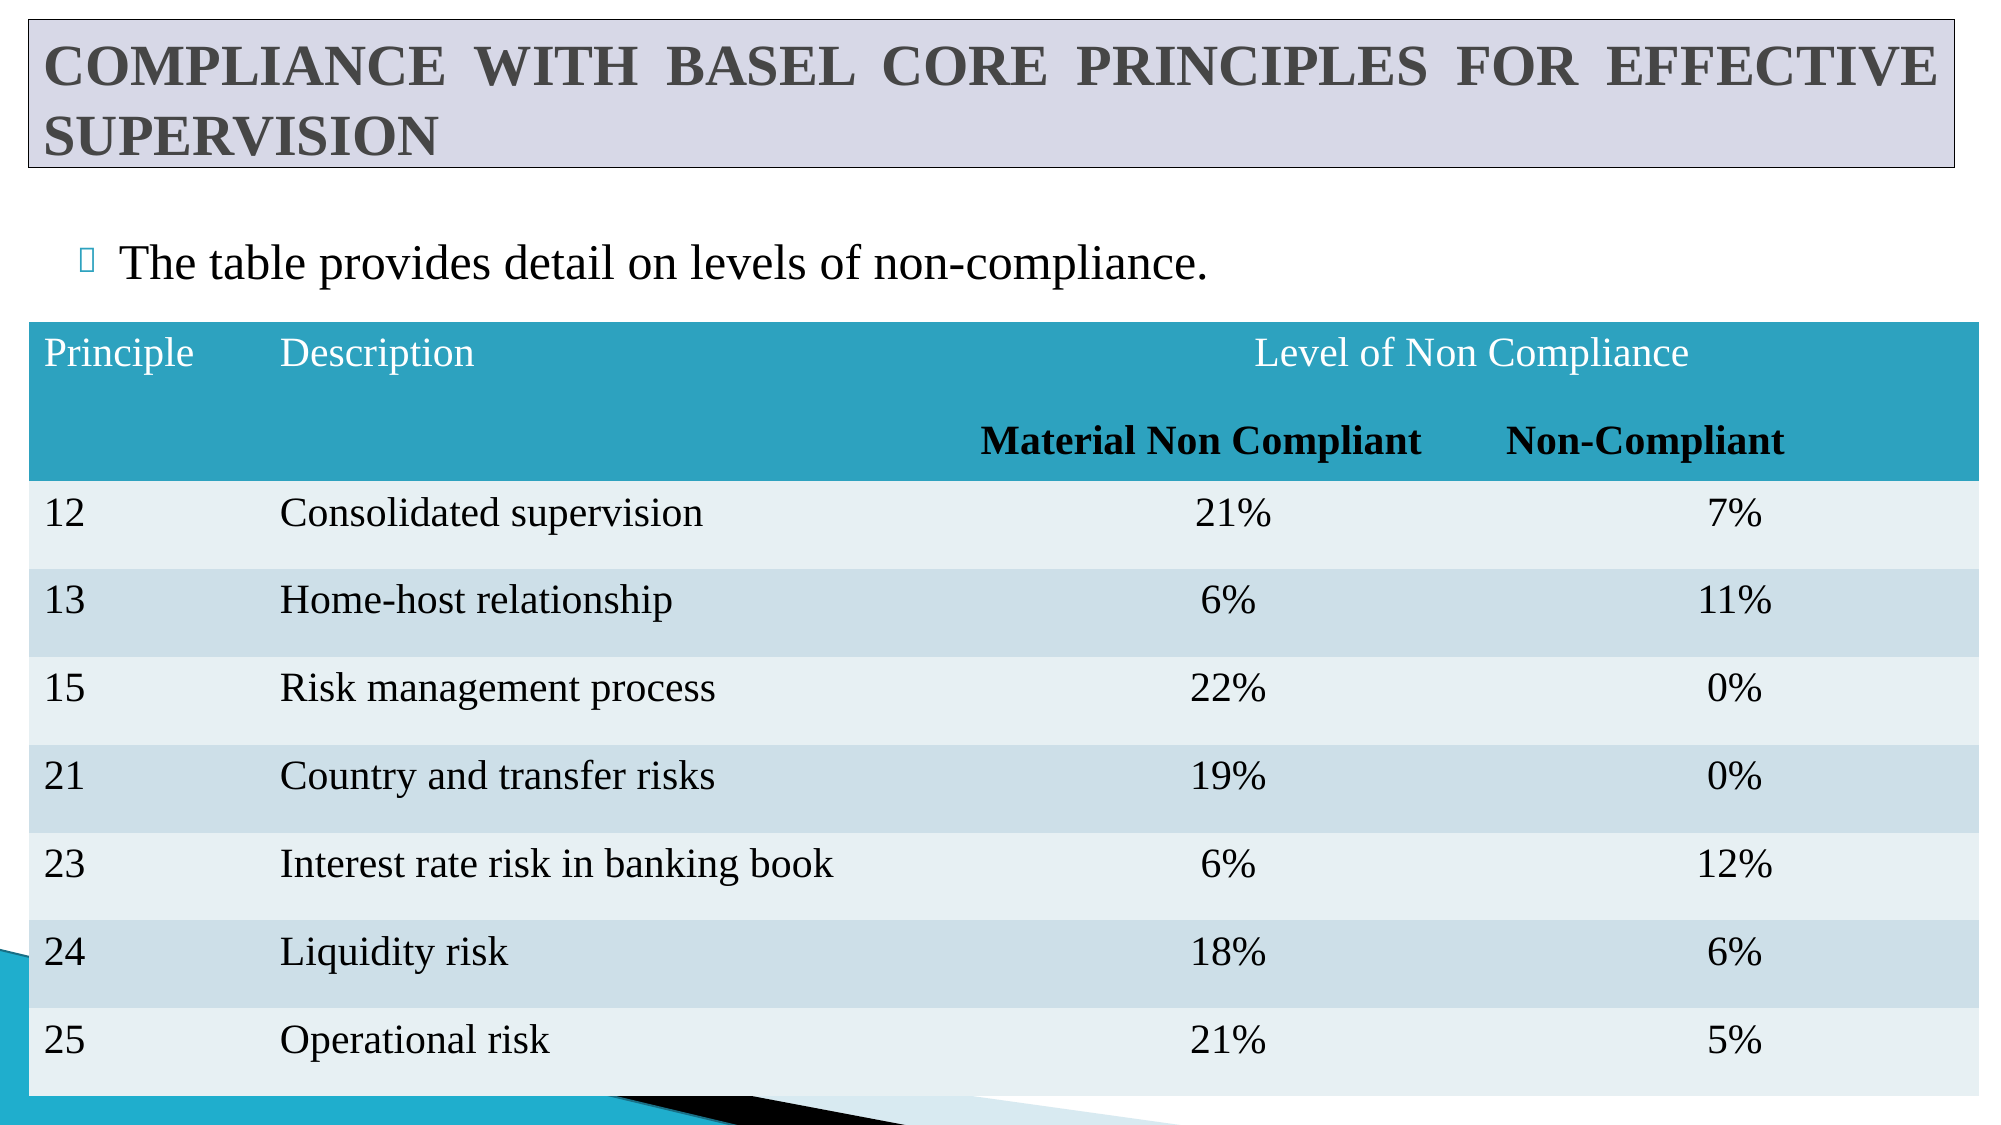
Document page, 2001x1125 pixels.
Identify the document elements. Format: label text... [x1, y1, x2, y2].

table_cell Material Non Compliant [966, 410, 1491, 481]
table_cell 11% [1491, 569, 1979, 657]
table_cell Consolidated supervision [265, 481, 966, 569]
table_cell 0% [1491, 657, 1979, 745]
table_cell 0% [1491, 745, 1979, 833]
table_cell 24 [29, 920, 265, 1008]
table_cell 18% [966, 920, 1491, 1008]
table_cell 6% [966, 833, 1491, 920]
table_cell 15 [29, 657, 265, 745]
table_cell 13 [29, 569, 265, 657]
list The table provides detail on levels of non-compliance. [44, 191, 1979, 322]
table_cell Operational risk [265, 1008, 966, 1096]
table_cell 12% [1491, 833, 1979, 920]
table_cell 5% [1491, 1008, 1979, 1096]
table_cell 21 [29, 745, 265, 833]
table_cell 12 [29, 481, 265, 569]
table_header Principle [29, 322, 265, 481]
table_cell 19% [966, 745, 1491, 833]
table_cell 25 [29, 1008, 265, 1096]
table_cell 21% [966, 1008, 1491, 1096]
table_cell Risk management process [265, 657, 966, 745]
table_cell Home-host relationship [265, 569, 966, 657]
table_cell Non-Compliant [1491, 410, 1979, 481]
table_header Level of Non Compliance [966, 322, 1979, 410]
table_cell 22% [966, 657, 1491, 745]
title COMPLIANCE WITH BASEL CORE PRINCIPLES FOR EFFECTIVE SUPERVISION [28, 19, 1955, 168]
table_cell 23 [29, 833, 265, 920]
table_header Description [265, 322, 966, 481]
table_cell 21% [966, 481, 1491, 569]
table_cell Interest rate risk in banking book [265, 833, 966, 920]
table_cell 7% [1491, 481, 1979, 569]
table_cell Liquidity risk [265, 920, 966, 1008]
table_cell Country and transfer risks [265, 745, 966, 833]
table_cell 6% [1491, 920, 1979, 1008]
table_cell 6% [966, 569, 1491, 657]
